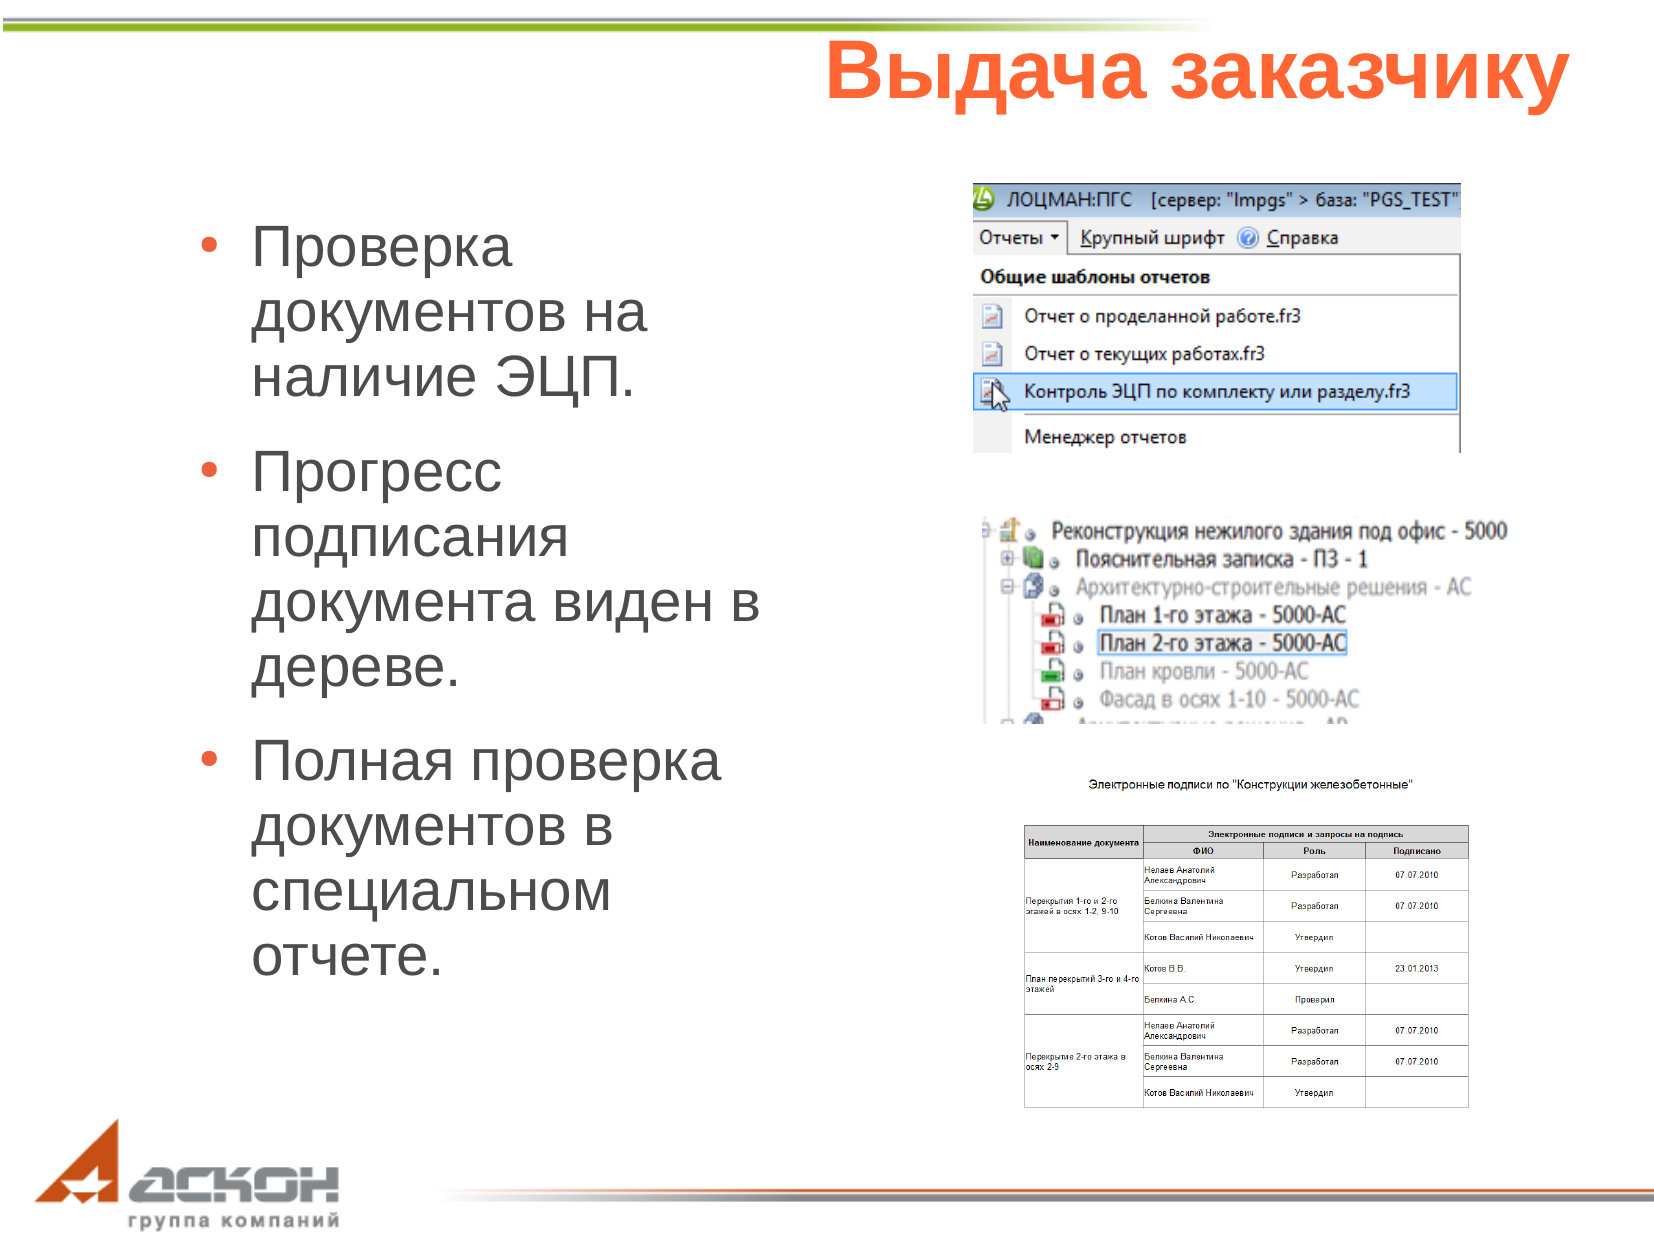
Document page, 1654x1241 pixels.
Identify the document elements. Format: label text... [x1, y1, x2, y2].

title Выдача заказчику [82, 0, 1572, 140]
list Проверка документов на наличие ЭЦП. Прогресс подписания документа виден в дереве. Полная проверка документов в специальном отчете. [180, 213, 802, 998]
picture [3, 0, 1654, 1241]
